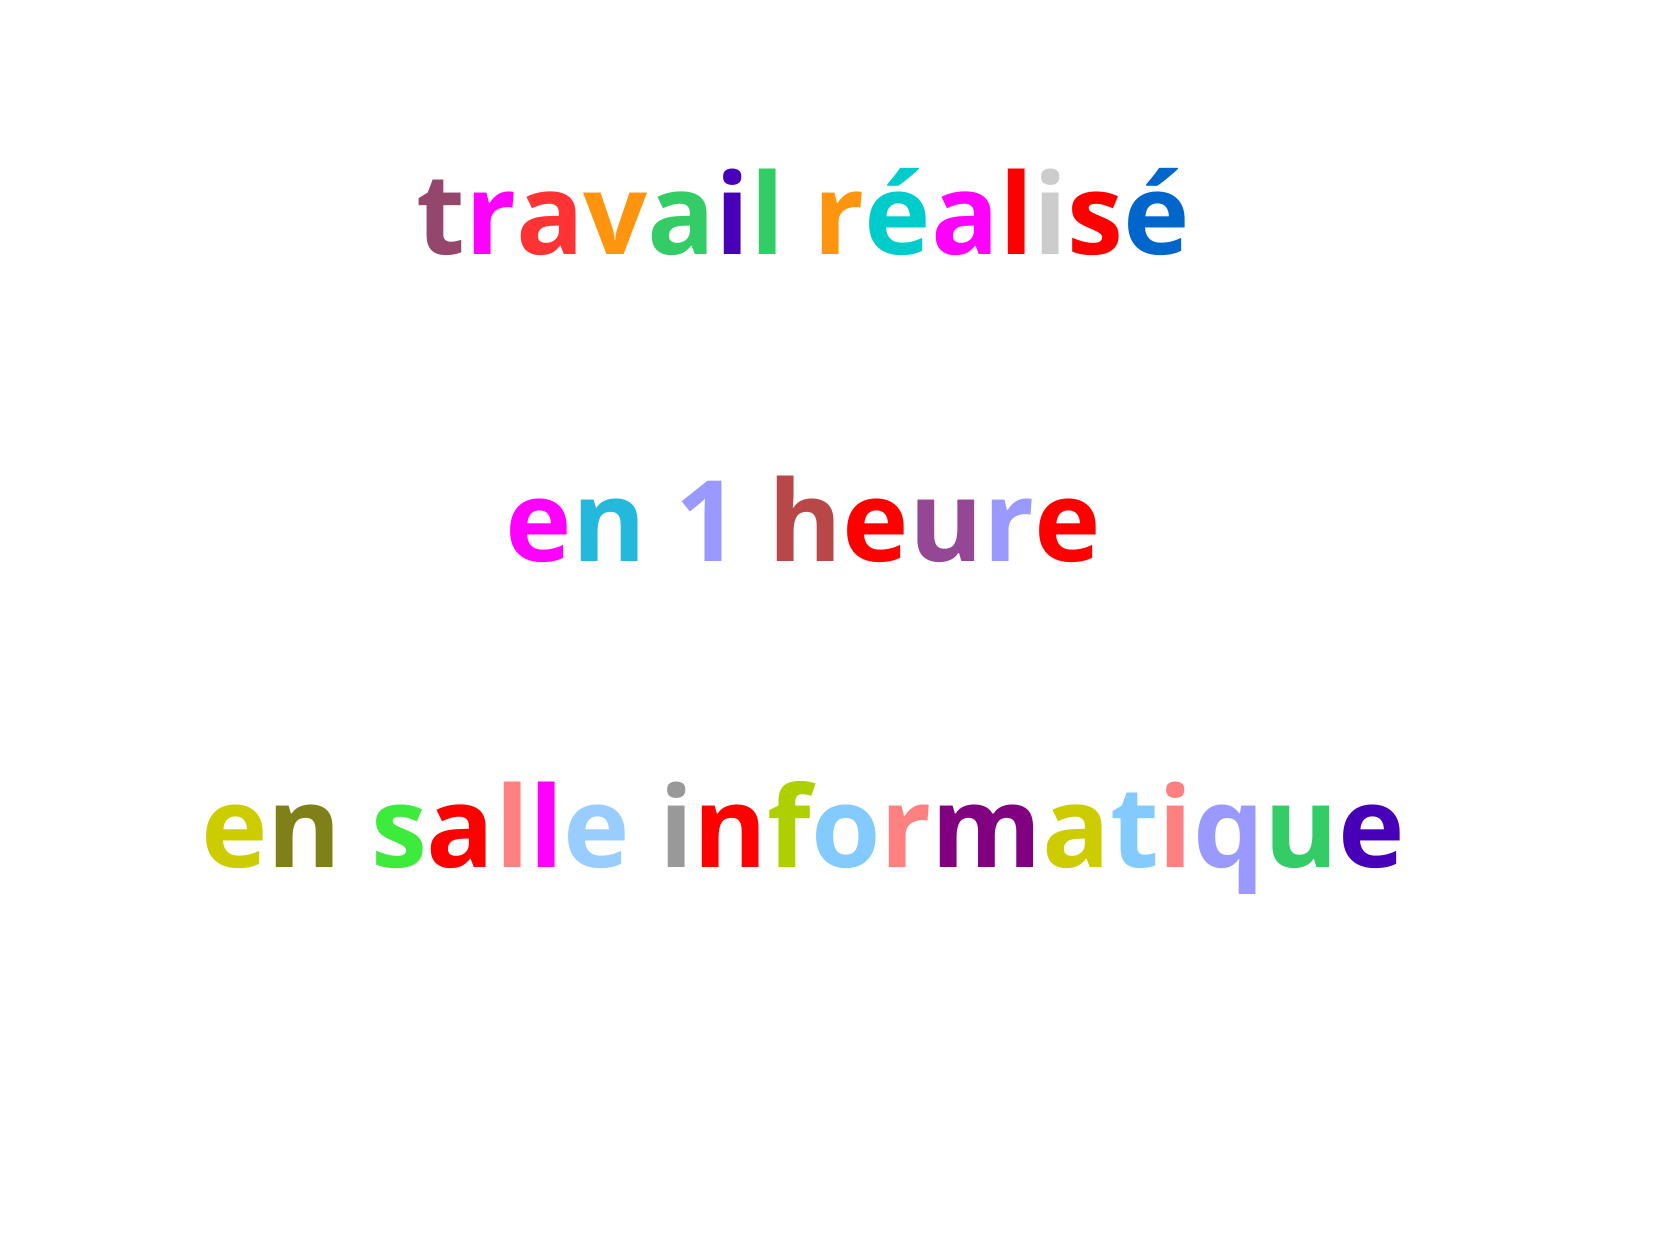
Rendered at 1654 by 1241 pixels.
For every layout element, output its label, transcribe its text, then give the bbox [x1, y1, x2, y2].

title travail réalisé en 1 heure en salle informatique [59, 224, 1548, 1016]
